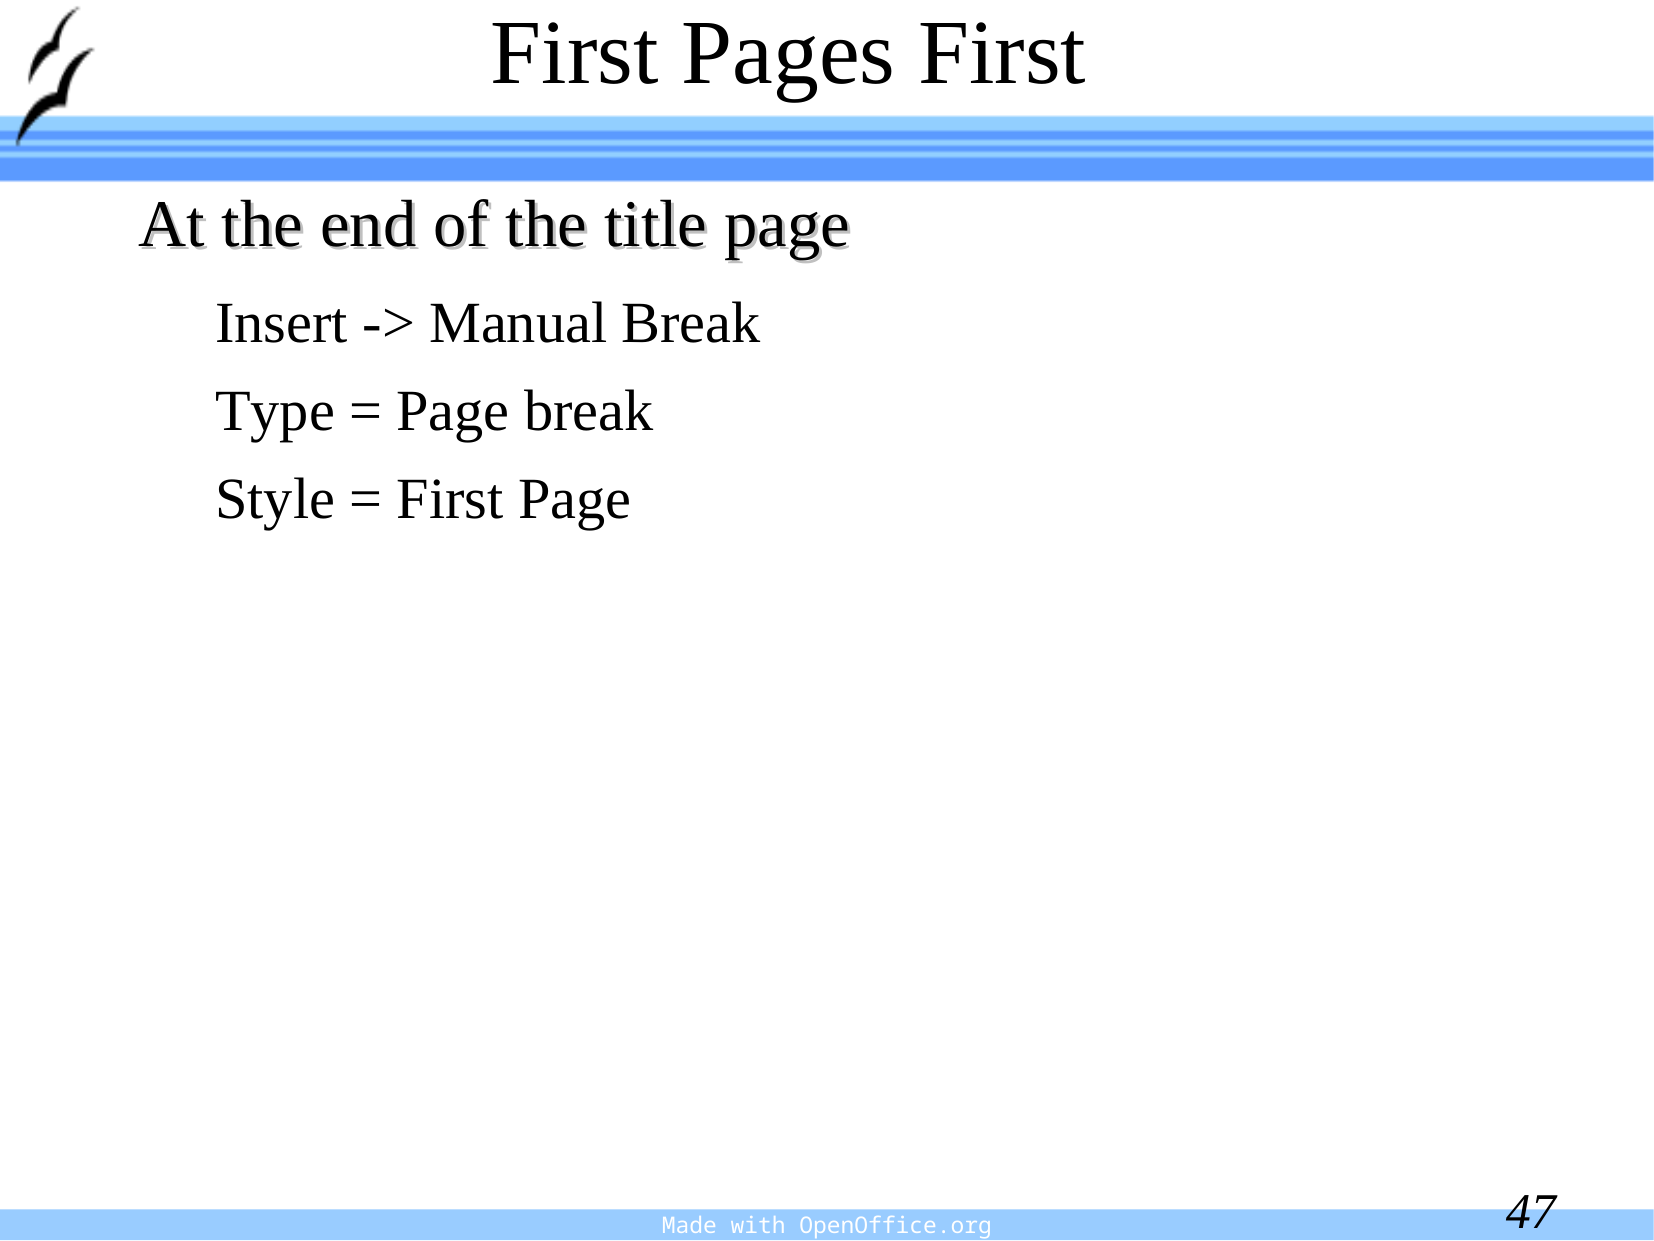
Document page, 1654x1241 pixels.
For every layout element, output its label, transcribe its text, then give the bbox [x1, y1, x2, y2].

picture [0, 0, 1654, 188]
list At the end of the title page Insert -> Manual Break Type = Page break Style = First Page [120, 187, 1533, 1195]
title First Pages First [94, 0, 1507, 117]
